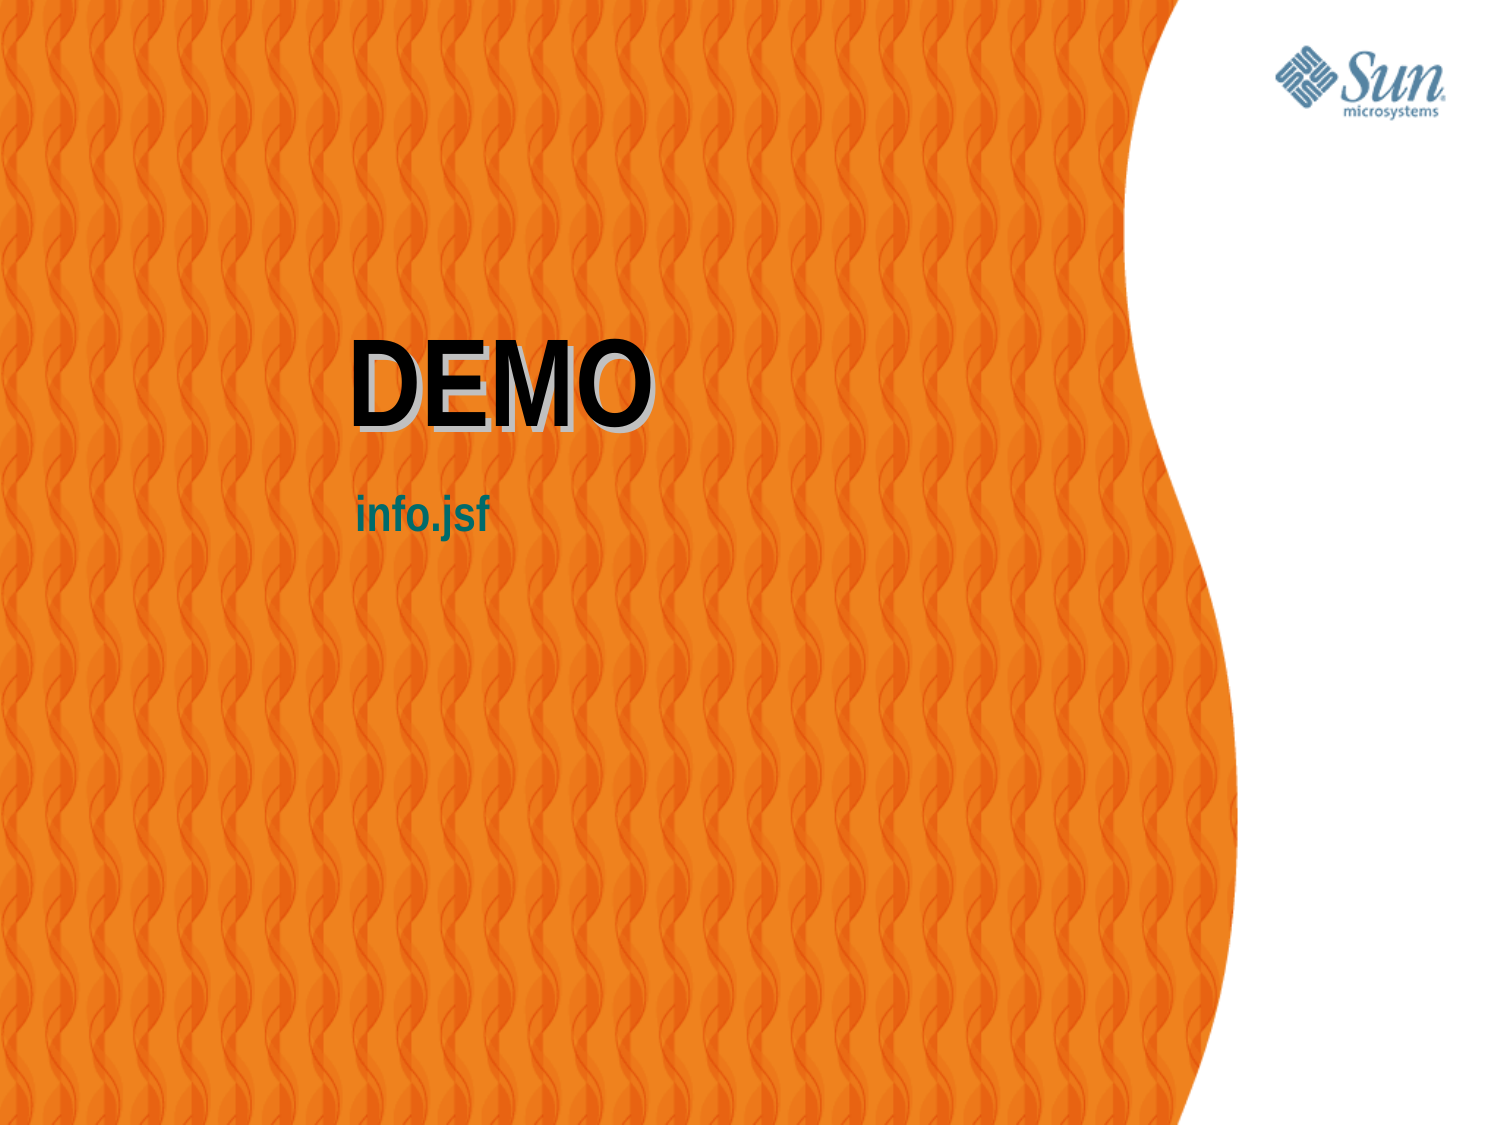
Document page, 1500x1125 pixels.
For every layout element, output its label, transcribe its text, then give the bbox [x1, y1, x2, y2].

picture [0, 0, 1500, 1125]
list DEMO [332, 328, 843, 539]
text_box info.jsf [355, 492, 918, 549]
